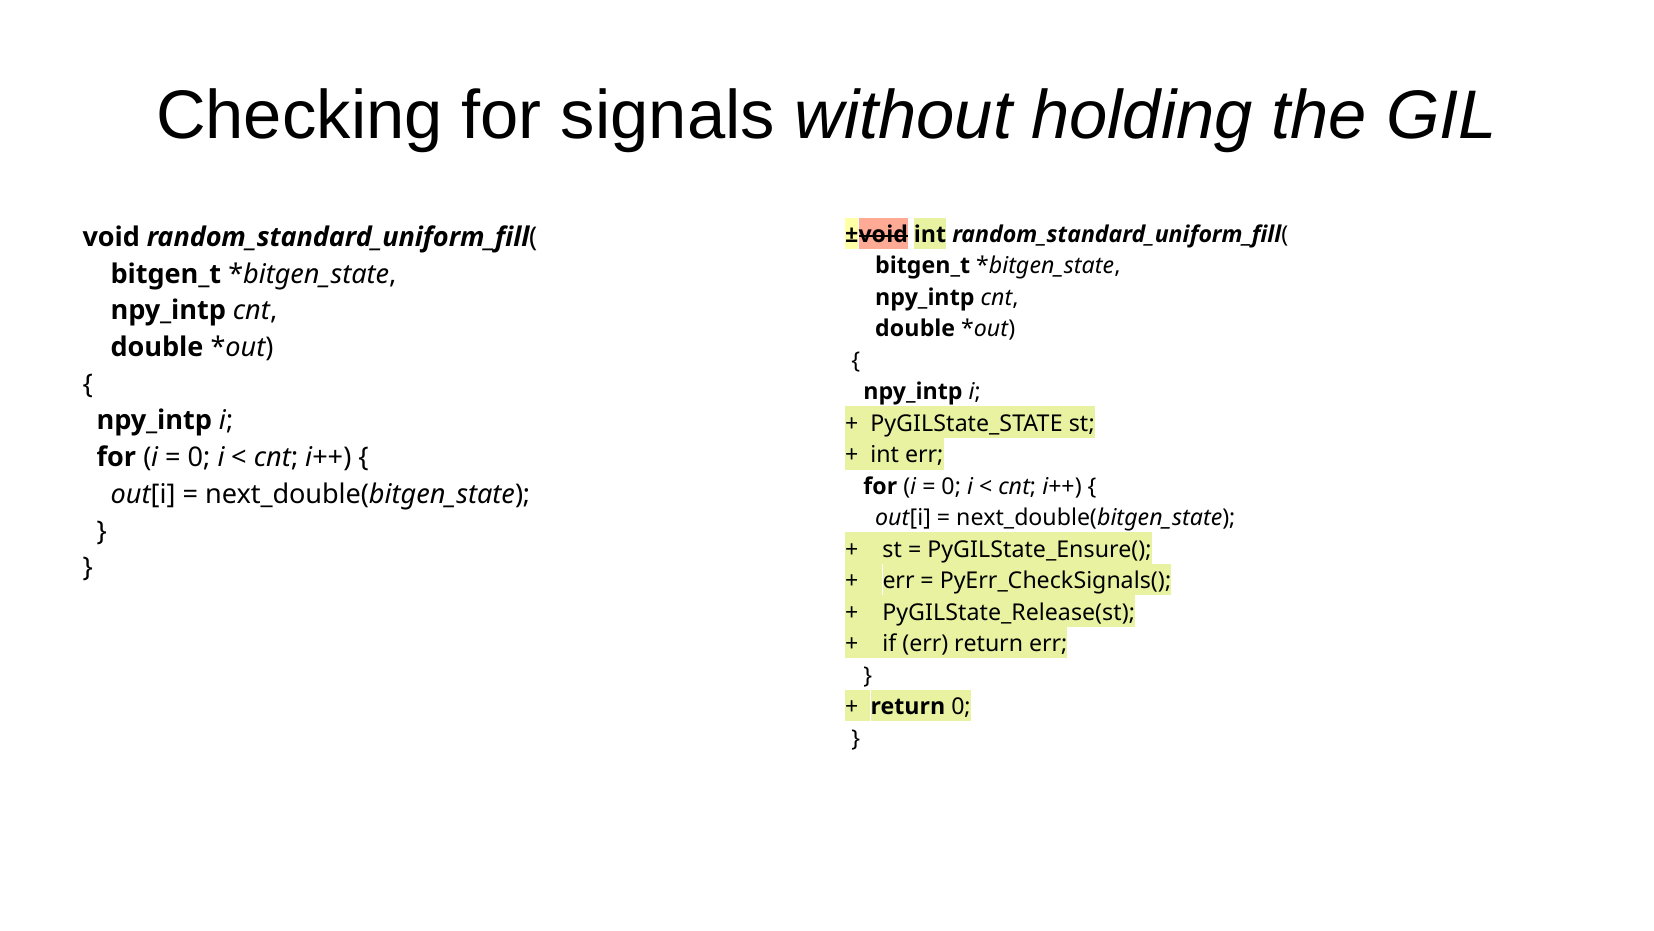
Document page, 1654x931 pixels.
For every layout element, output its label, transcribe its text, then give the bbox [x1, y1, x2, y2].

title Checking for signals without holding the GIL [82, 37, 1571, 193]
list void random_standard_uniform_fill( bitgen_t *bitgen_state, npy_intp cnt, double *out) { npy_intp i; for (i = 0; i < cnt; i++) { out[i] = next_double(bitgen_state); } } [82, 217, 809, 758]
list ±void int random_standard_uniform_fill( bitgen_t *bitgen_state, npy_intp cnt, double *out) { npy_intp i; + PyGILState_STATE st; + int err; for (i = 0; i < cnt; i++) { out[i] = next_double(bitgen_state); + st = PyGILState_Ensure(); + err = PyErr_CheckSignals(); + PyGILState_Release(st); + if (err) return err; } + return 0; } [845, 217, 1572, 758]
